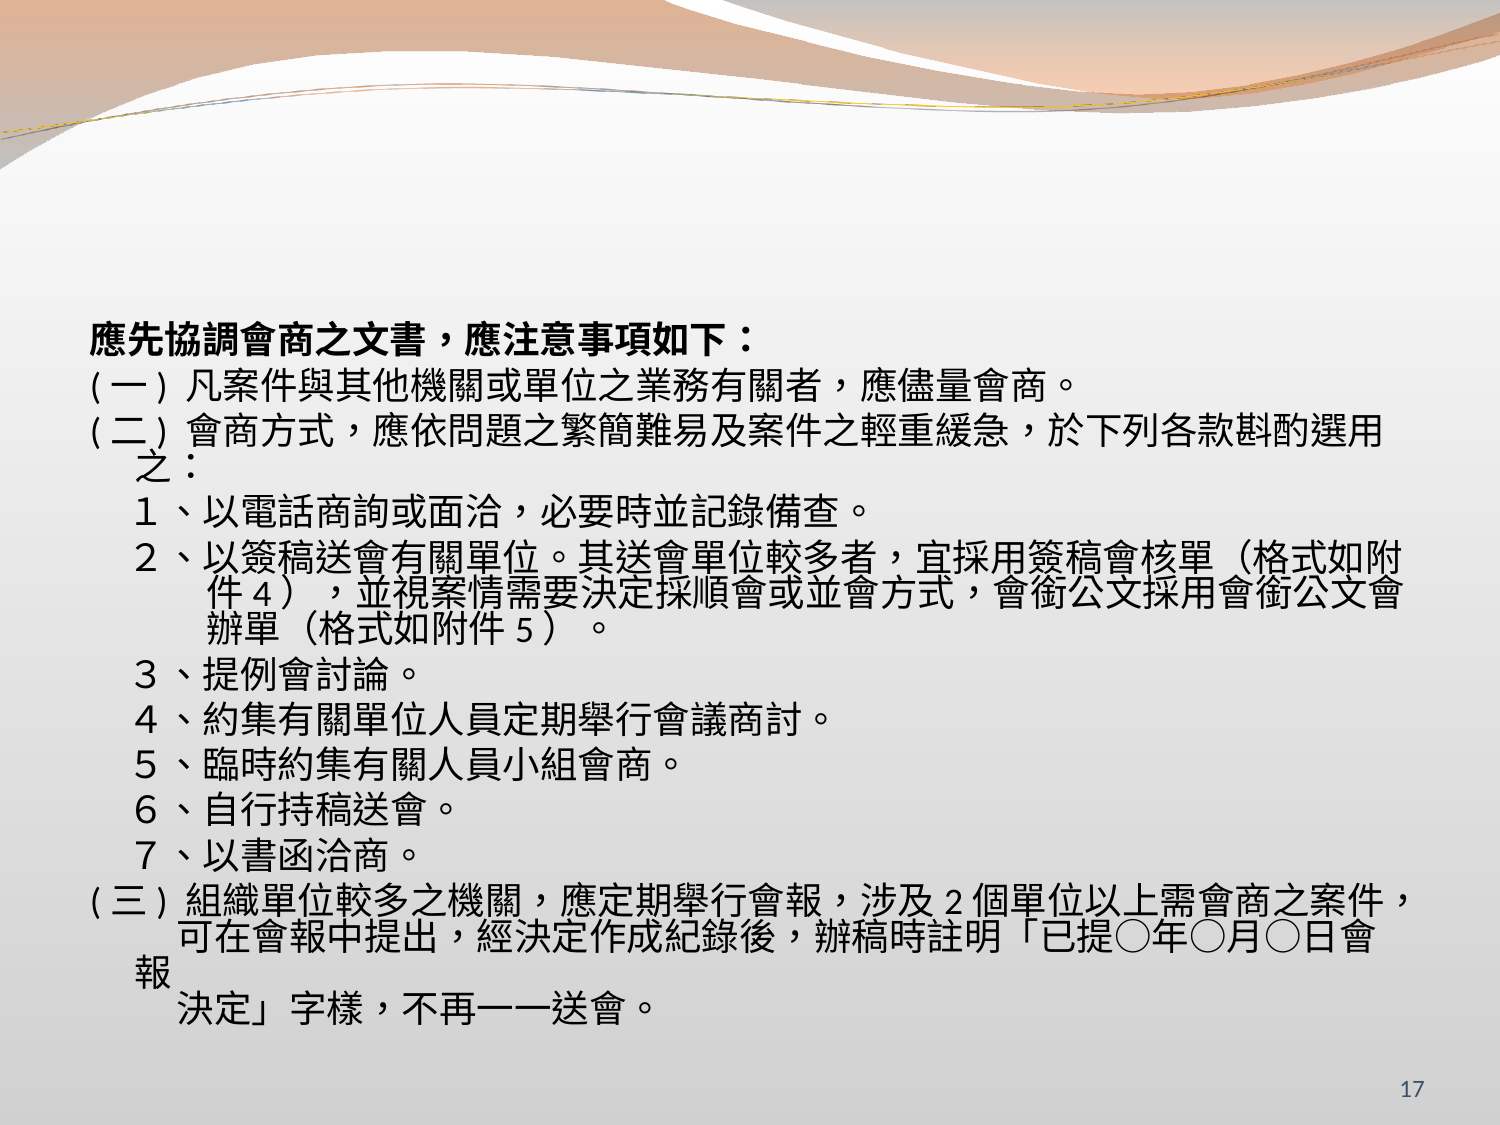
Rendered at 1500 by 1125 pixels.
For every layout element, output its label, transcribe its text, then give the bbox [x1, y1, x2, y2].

picture [0, 33, 1500, 140]
text_box <編號> [1299, 1042, 1426, 1103]
list 應先協調會商之文書，應注意事項如下： (一) 凡案件與其他機關或單位之業務有關者，應儘量會商。 (二) 會商方式，應依問題之繁簡難易及案件之輕重緩急，於下列各款斟酌選用之： １、以電話商詢或面洽，必要時並記錄備查。 ２、以簽稿送會有關單位。其送會單位較多者，宜採用簽稿會核單（格式如附 件4），並視案情需要決定採順會或並會方式，會銜公文採用會銜公文會 辦單（格式如附件5）。 ３、提例會討論。 ４、約集有關單位人員定期舉行會議商討。 ５、臨時約集有關人員小組會商。 ６、自行持稿送會。 ７、以書函洽商。 (三) 組織單位較多之機關，應定期舉行會報，涉及2個單位以上需會商之案件， 可在會報中提出，經決定作成紀錄後，辦稿時註明「已提○年○月○日會報 決定」字樣，不再一一送會。 [75, 317, 1426, 1038]
